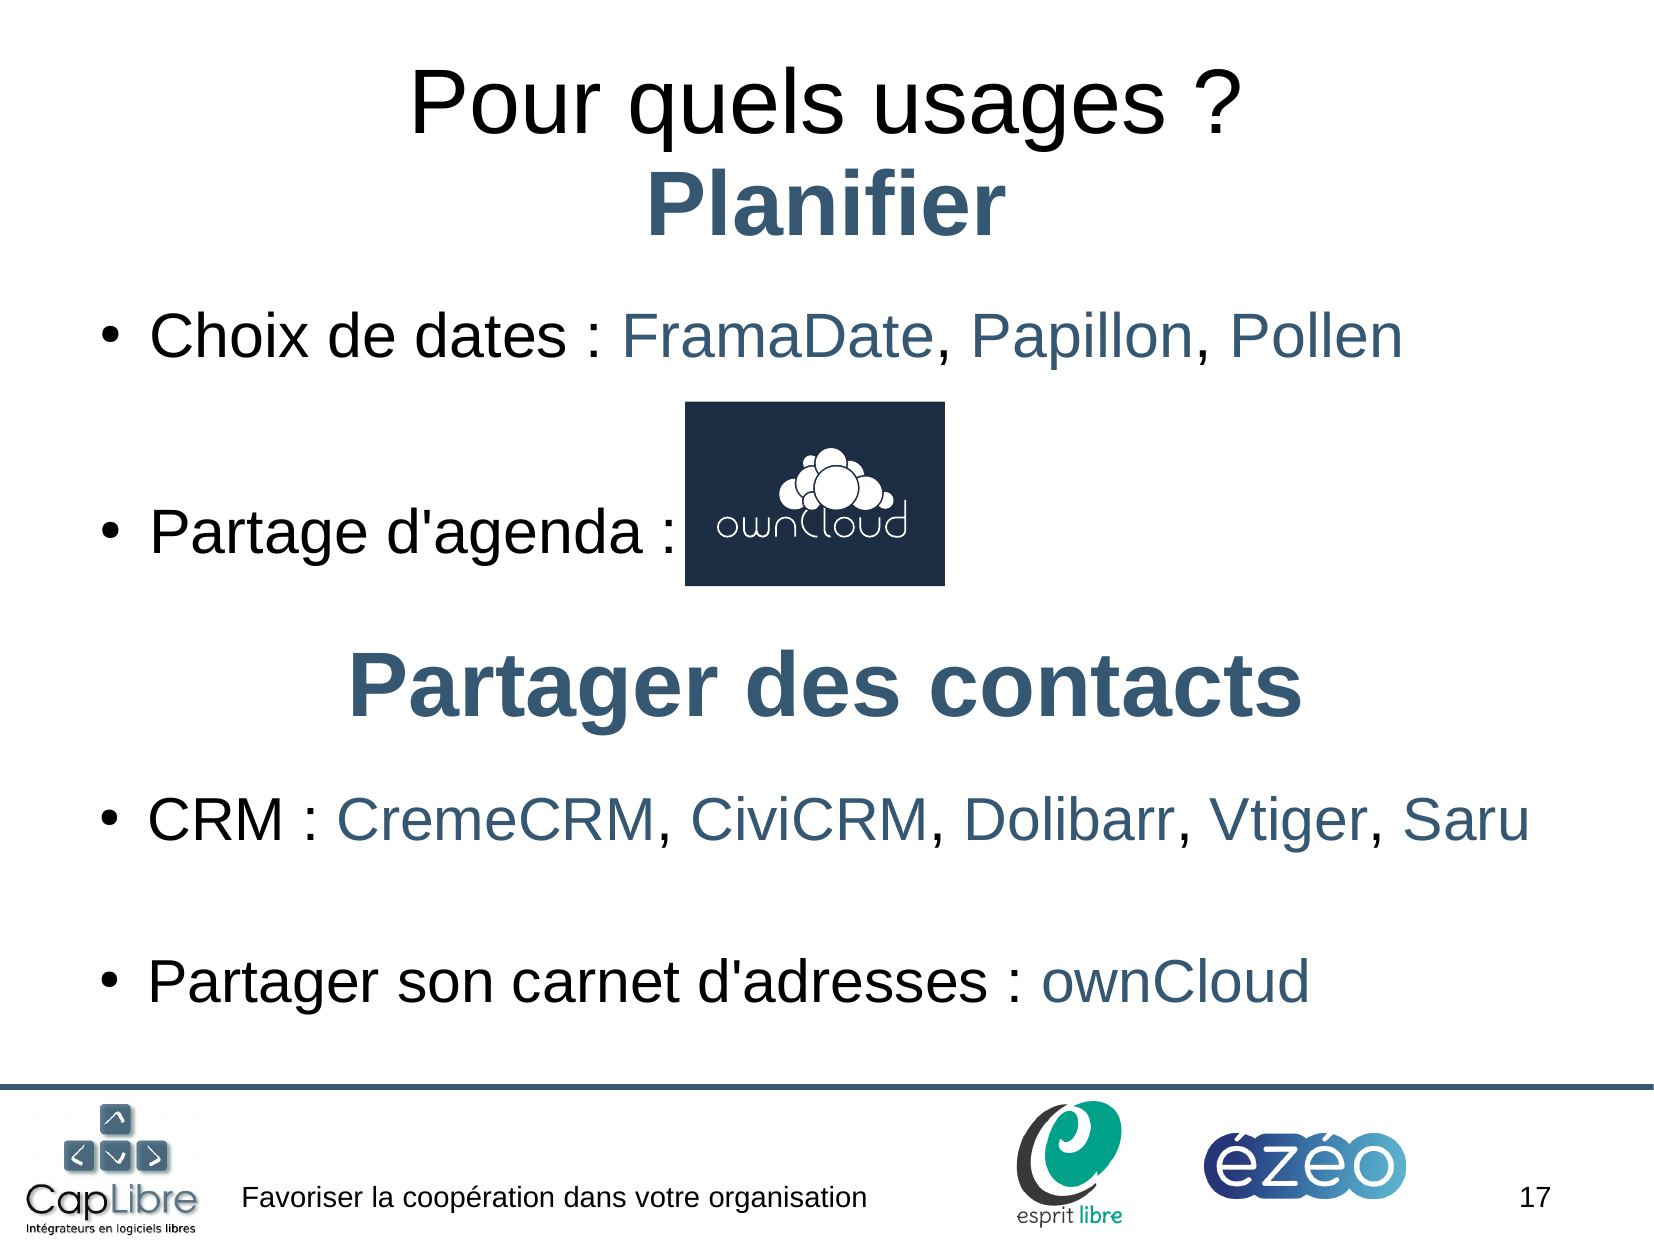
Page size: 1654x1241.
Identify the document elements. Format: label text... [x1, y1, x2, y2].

title Partager des contacts [82, 580, 1571, 788]
picture [11, 1098, 210, 1239]
list CRM : CremeCRM, CiviCRM, Dolibarr, Vtiger, Saru Partager son carnet d'adresses : ownCloud [82, 788, 1571, 1057]
picture [1003, 1098, 1134, 1229]
title Pour quels usages ? Planifier [82, 49, 1571, 257]
list Choix de dates : FramaDate, Papillon, Pollen Partage d'agenda : [82, 301, 1571, 567]
picture [685, 401, 945, 580]
picture [1204, 1133, 1406, 1199]
